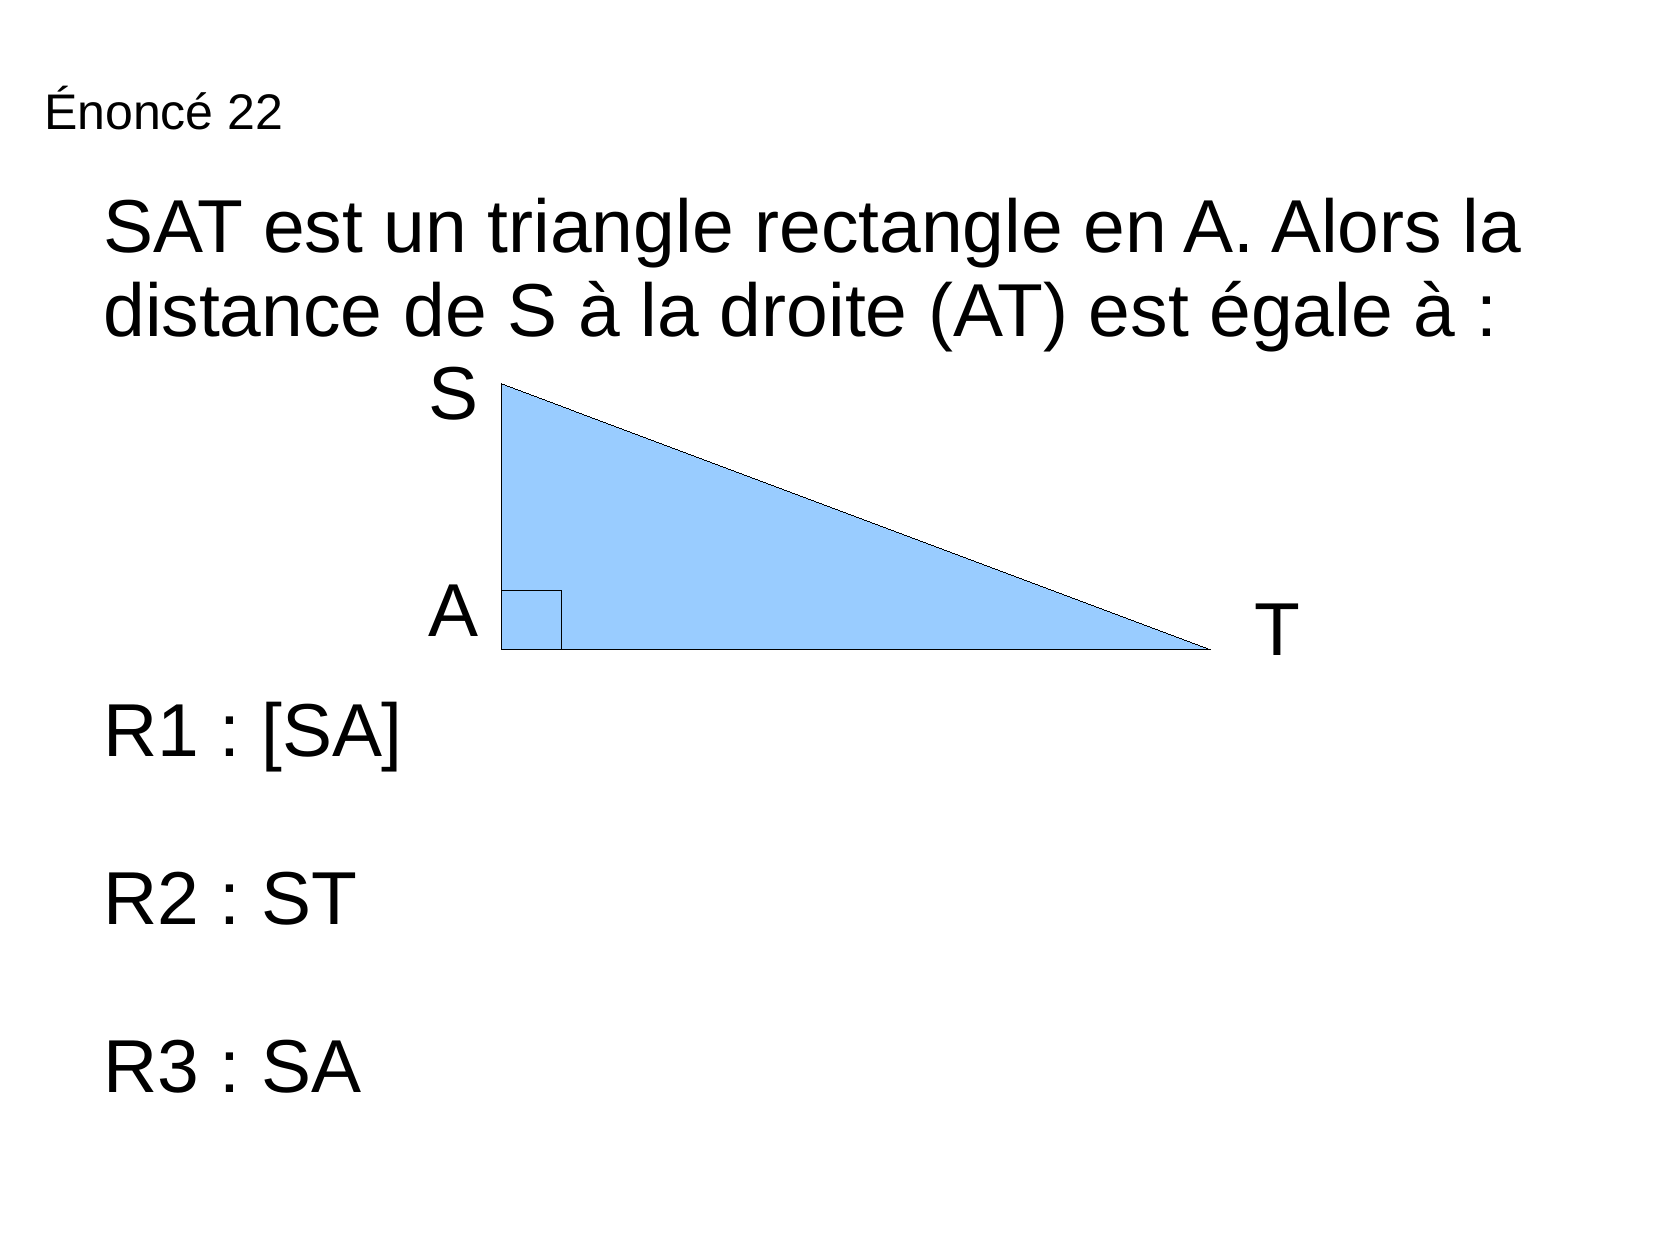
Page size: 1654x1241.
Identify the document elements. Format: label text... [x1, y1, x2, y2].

text_box S [413, 344, 494, 443]
text_box SAT est un triangle rectangle en A. Alors la distance de S à la droite (AT) est égale à : R1 : [SA] R2 : ST R3 : SA [88, 177, 1595, 1116]
text_box T [1240, 580, 1316, 680]
text_box A [413, 561, 494, 660]
text_box [501, 383, 1211, 650]
text_box Énoncé 22 [29, 77, 384, 148]
